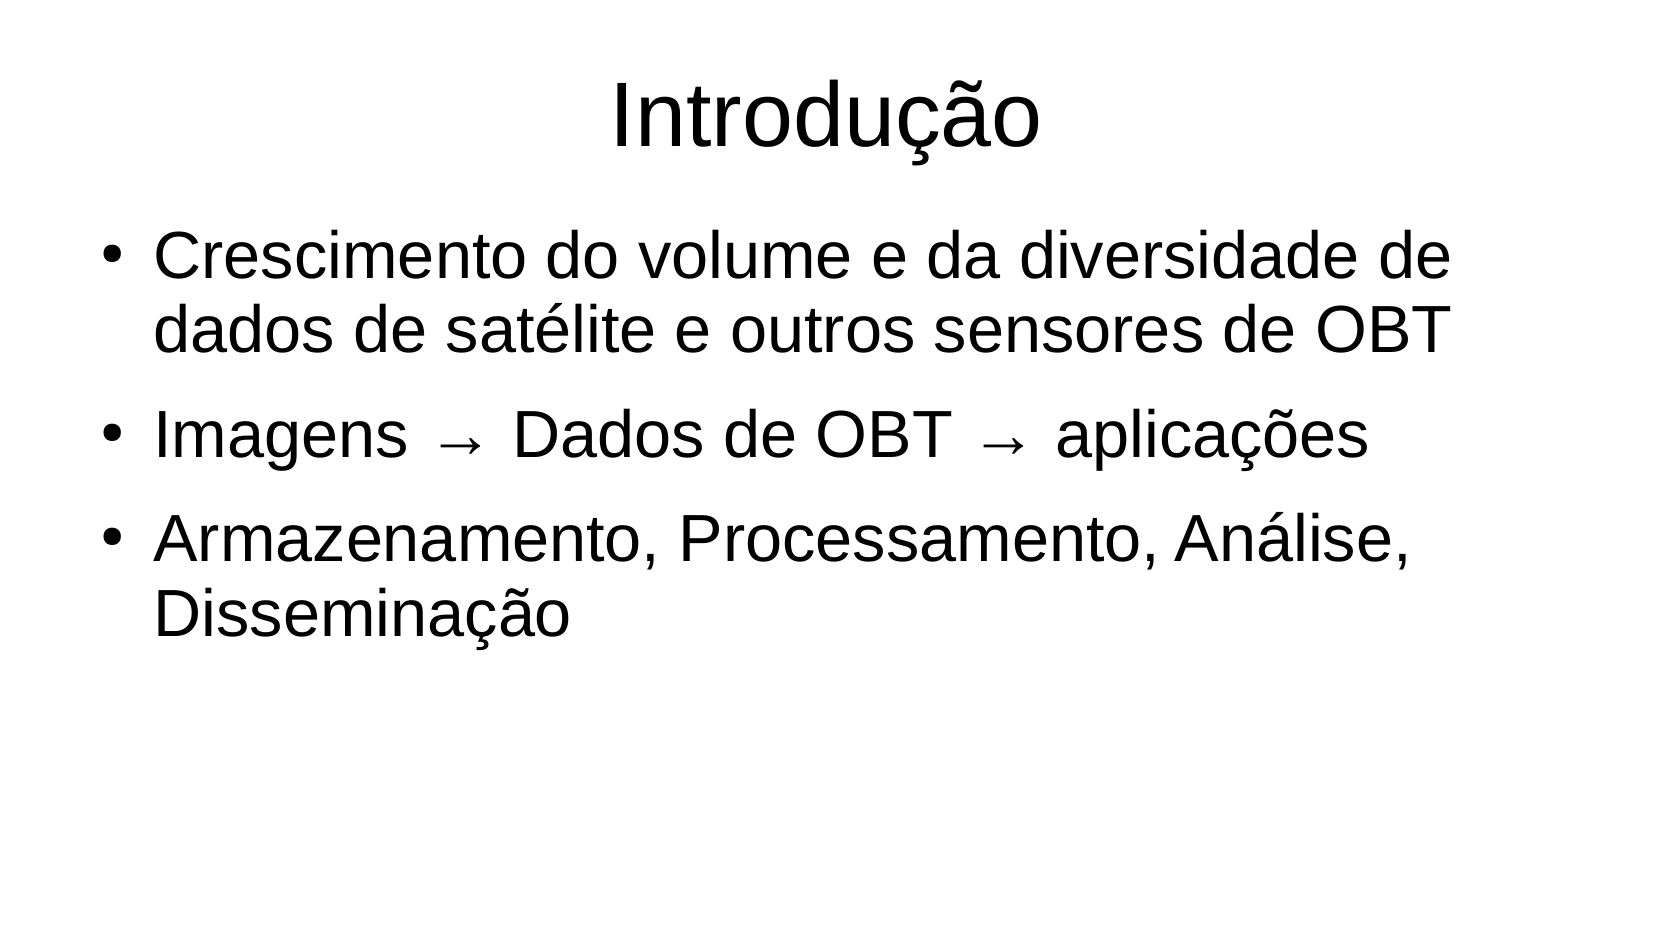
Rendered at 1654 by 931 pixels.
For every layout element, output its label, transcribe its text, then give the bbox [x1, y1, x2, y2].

list Crescimento do volume e da diversidade de dados de satélite e outros sensores de OBT Imagens → Dados de OBT → aplicações Armazenamento, Processamento, Análise, Disseminação [82, 217, 1571, 758]
title Introdução [82, 37, 1571, 193]
